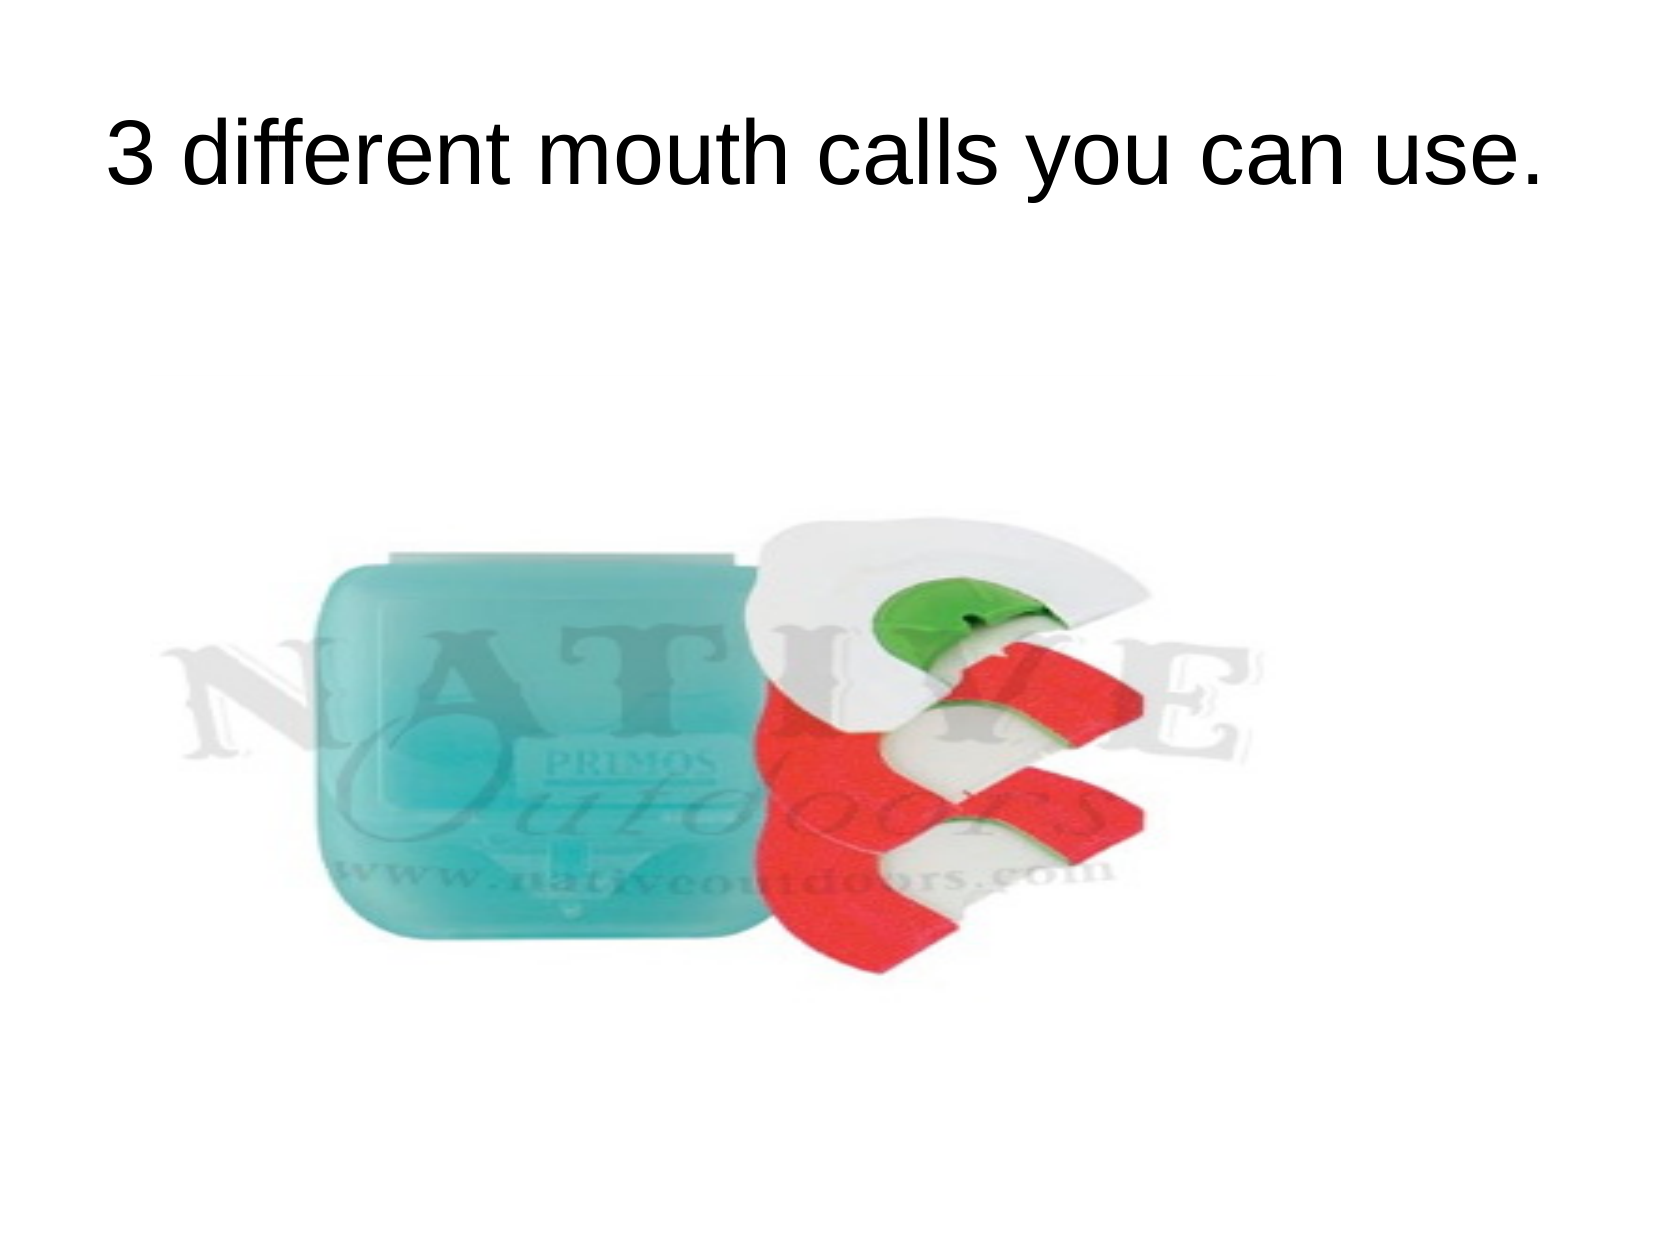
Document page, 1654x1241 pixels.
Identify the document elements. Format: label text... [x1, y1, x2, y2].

picture [150, 374, 1276, 1088]
title 3 different mouth calls you can use. [82, 56, 1571, 250]
